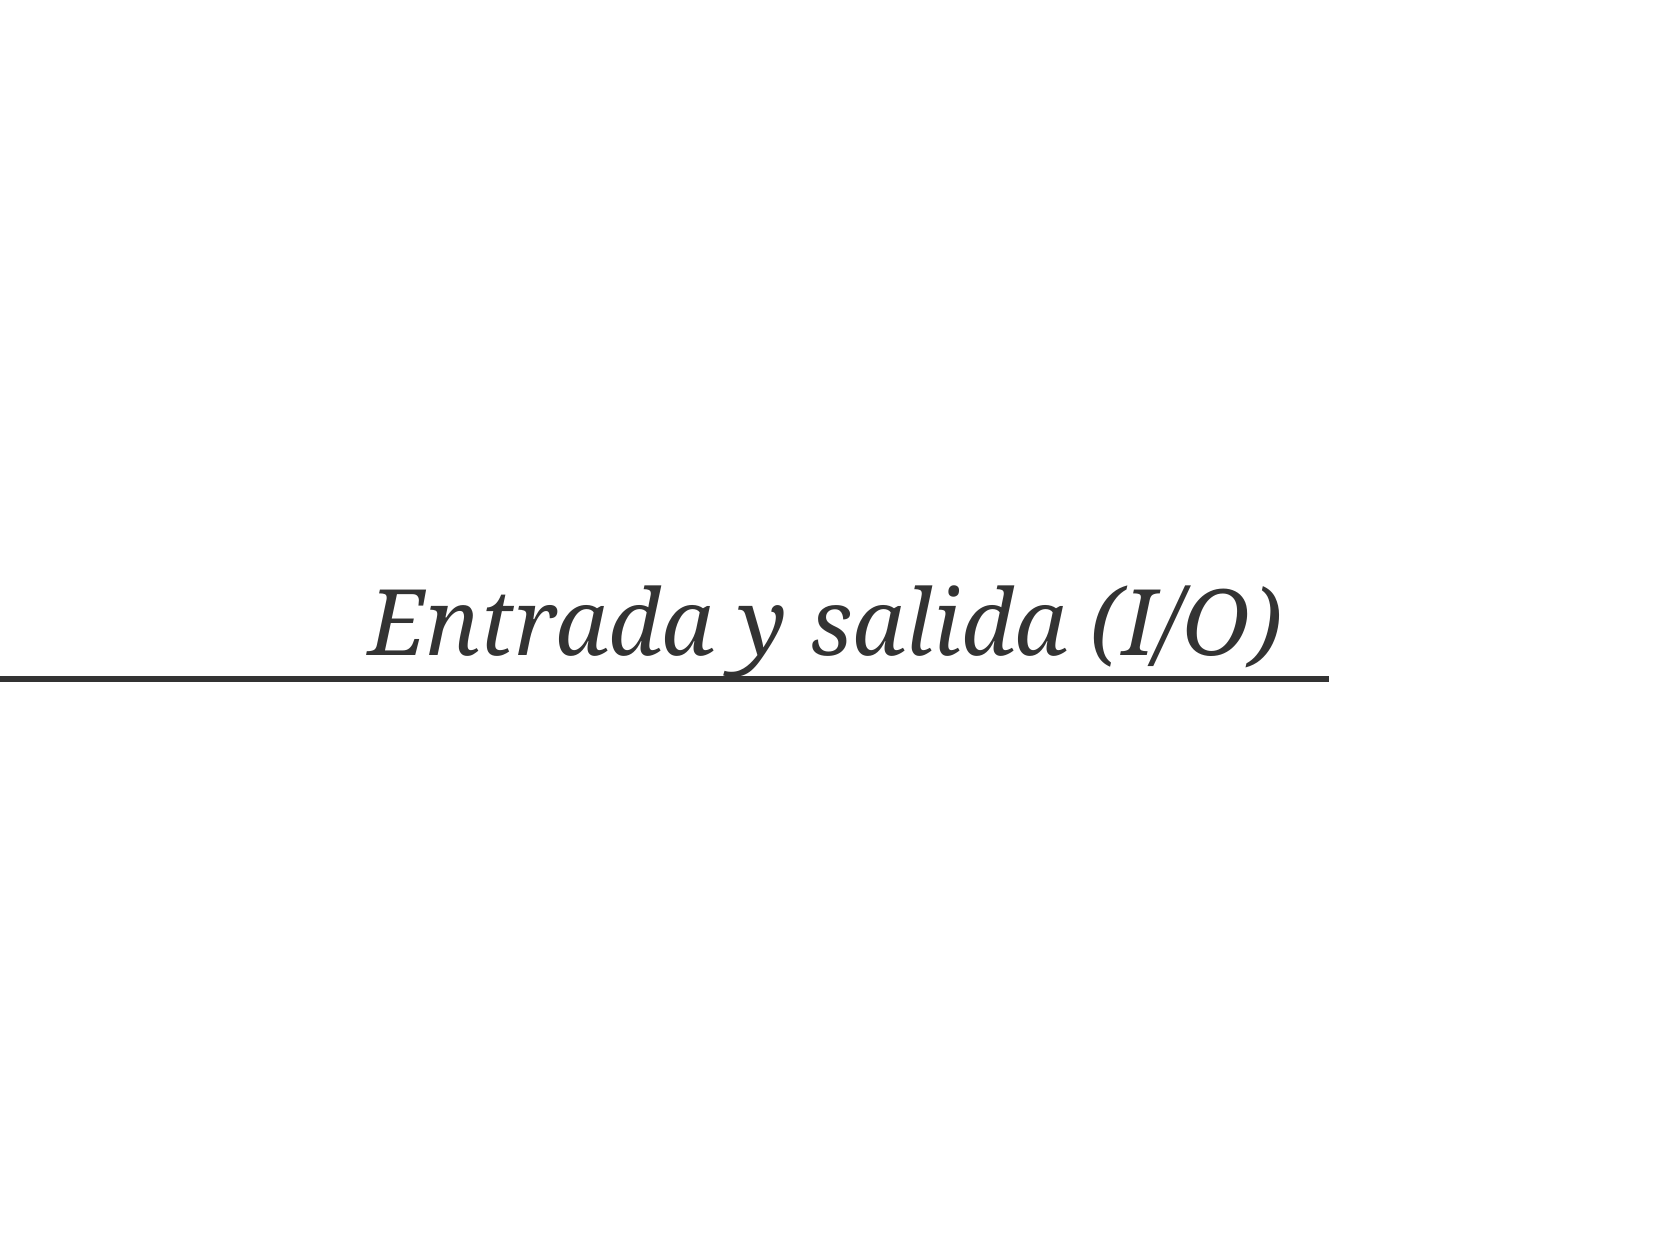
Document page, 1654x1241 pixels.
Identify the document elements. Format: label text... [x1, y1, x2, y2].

text_box Entrada y salida (I/O) [0, 0, 1654, 1241]
